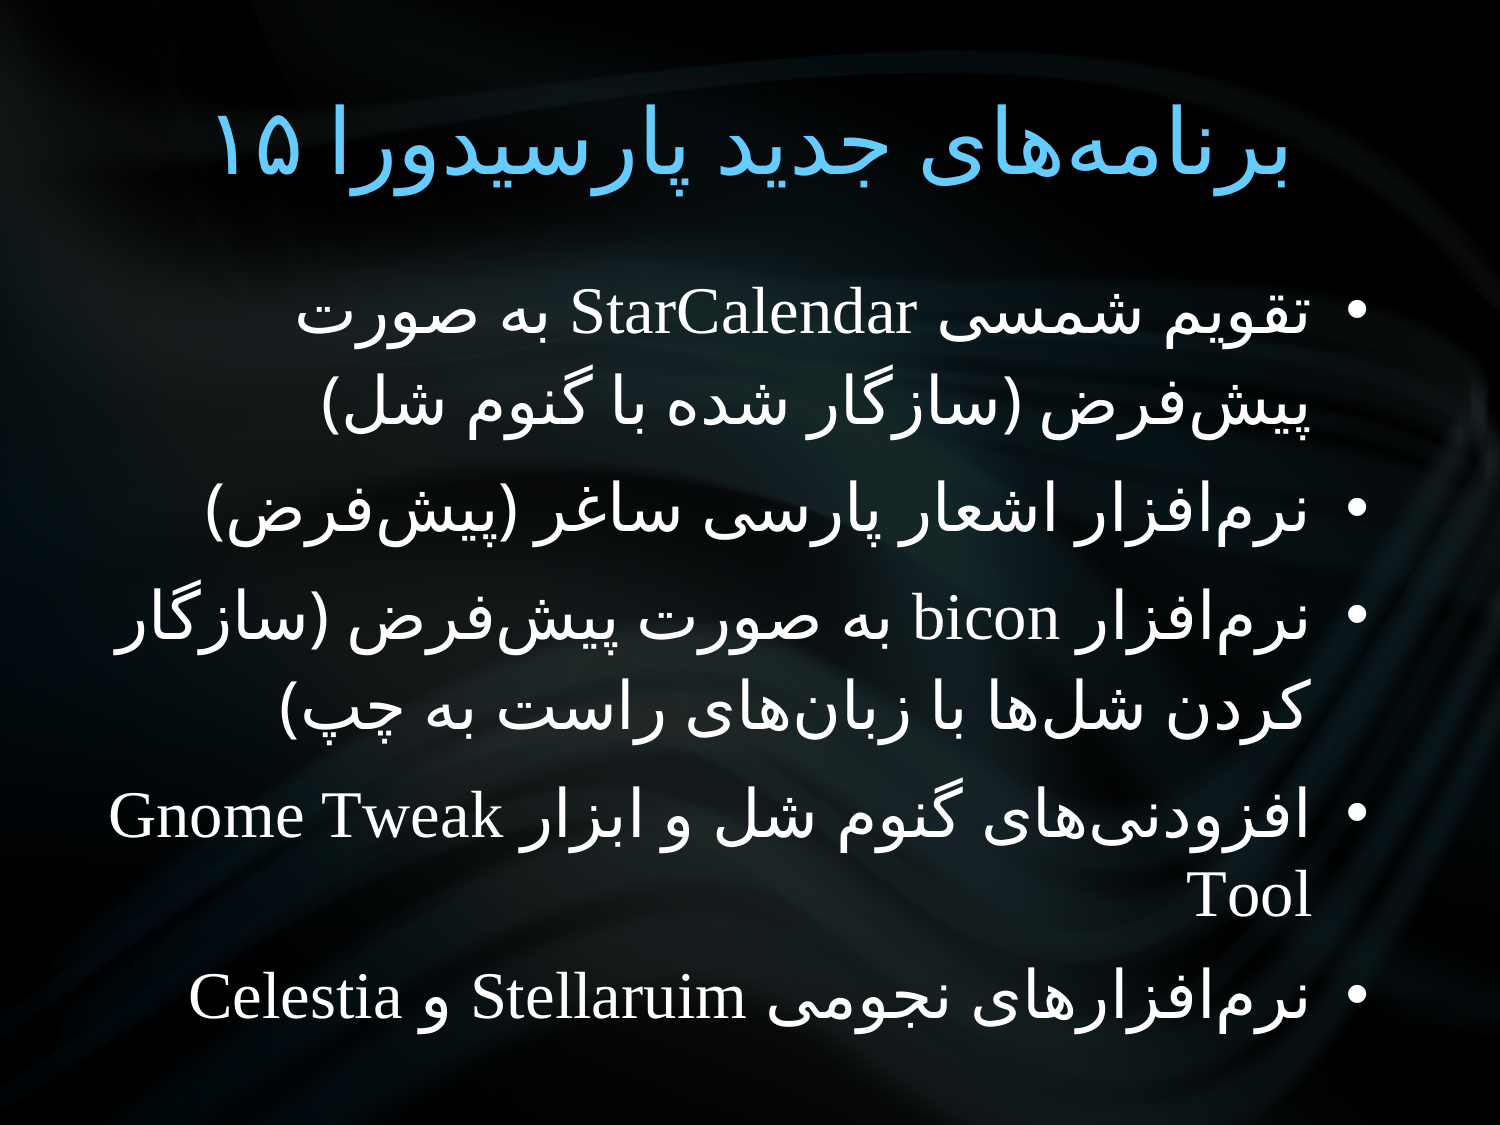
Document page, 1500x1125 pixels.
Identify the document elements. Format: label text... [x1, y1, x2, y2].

title برنامه‌های جدید پارسیدورا ۱۵ [75, 45, 1426, 233]
list تقویم شمسی StarCalendar به صورت پیش‌فرض (سازگار شده با گنوم شل) نرم‌افزار اشعار پارسی ساغر (پیش‌فرض) نرم‌افزار bicon به صورت پیش‌فرض (سازگار کردن شل‌ها با زبان‌های راست به چپ) افزودنی‌های گنوم شل و ابزار Gnome Tweak Tool نرم‌افزارهای نجومی Stellaruim و Celestia [75, 262, 1426, 1005]
